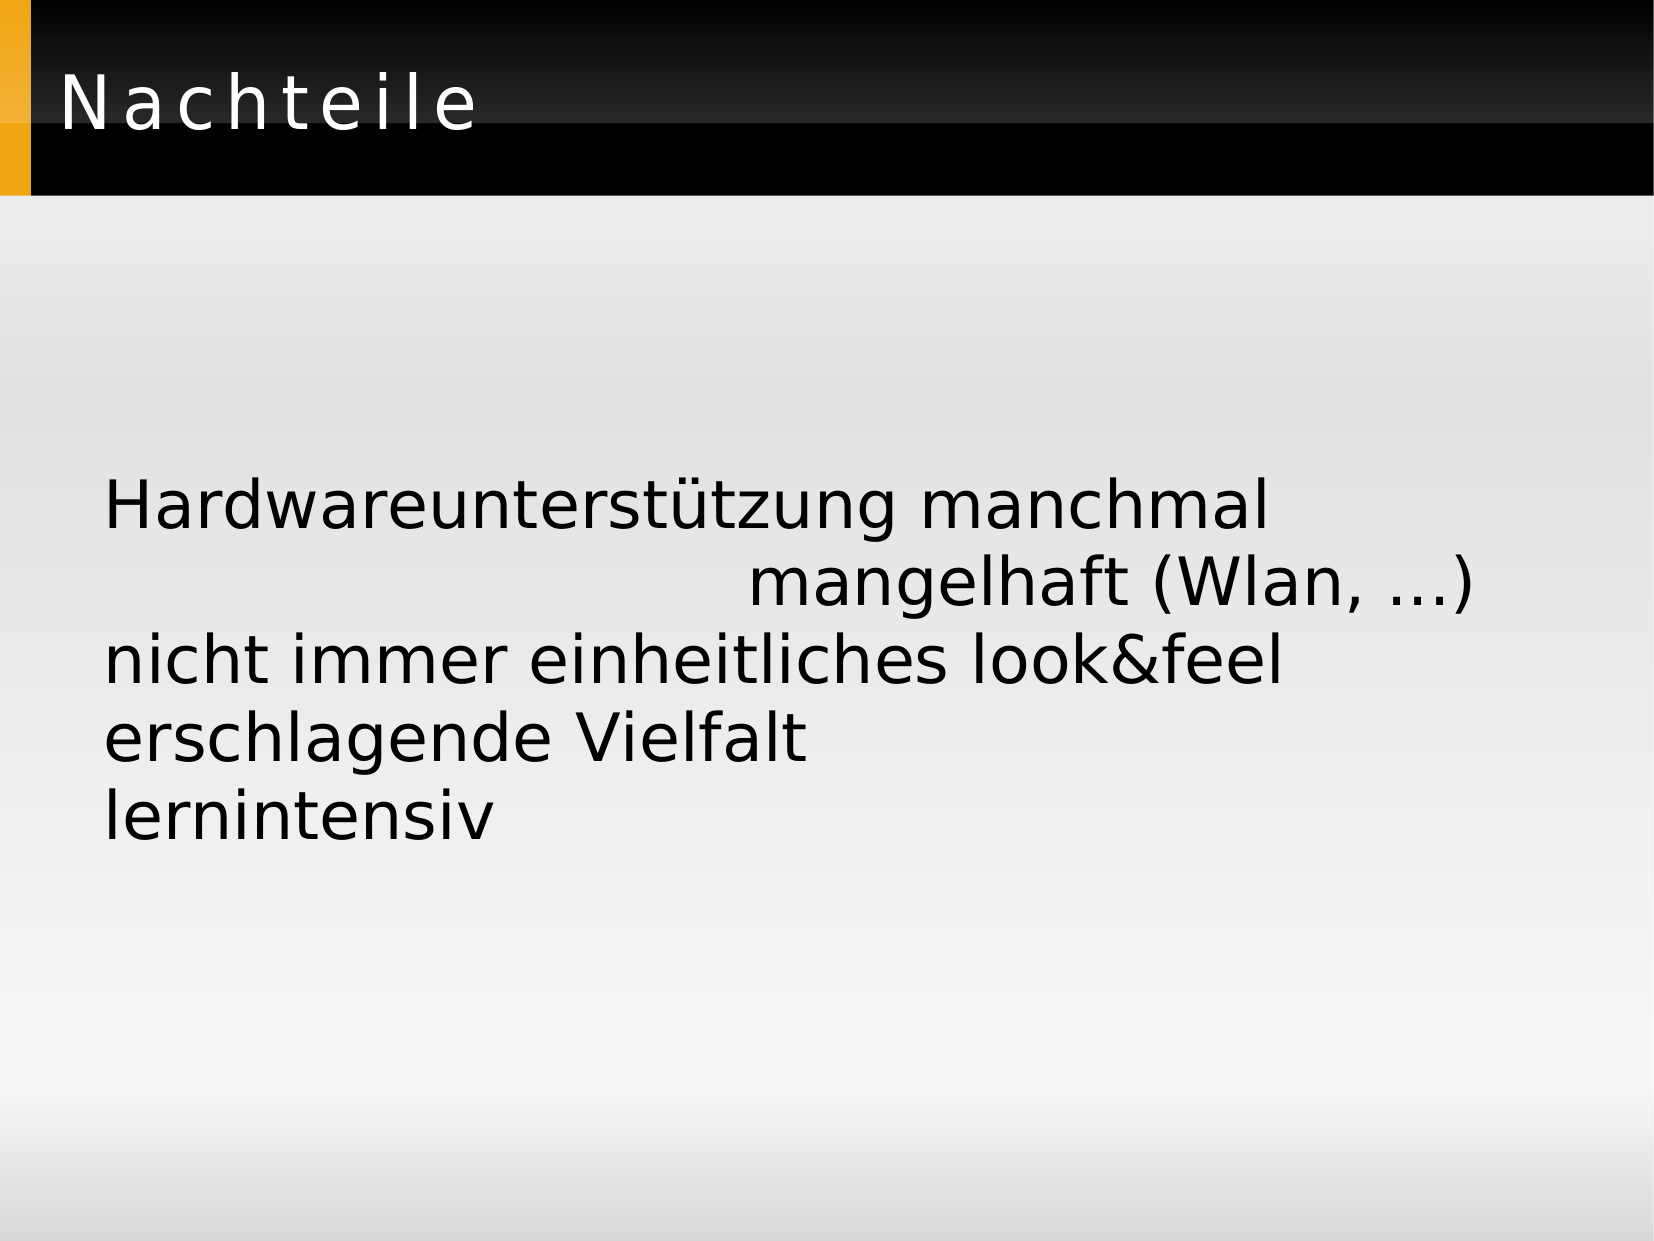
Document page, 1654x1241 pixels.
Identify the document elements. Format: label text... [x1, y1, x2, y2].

subtitle Hardwareunterstützung manchmal mangelhaft (Wlan, ...) nicht immer einheitliches look&feel erschlagende Vielfalt lernintensiv [82, 290, 1571, 1109]
title Nachteile [59, 29, 1270, 178]
picture [0, 0, 1654, 1241]
